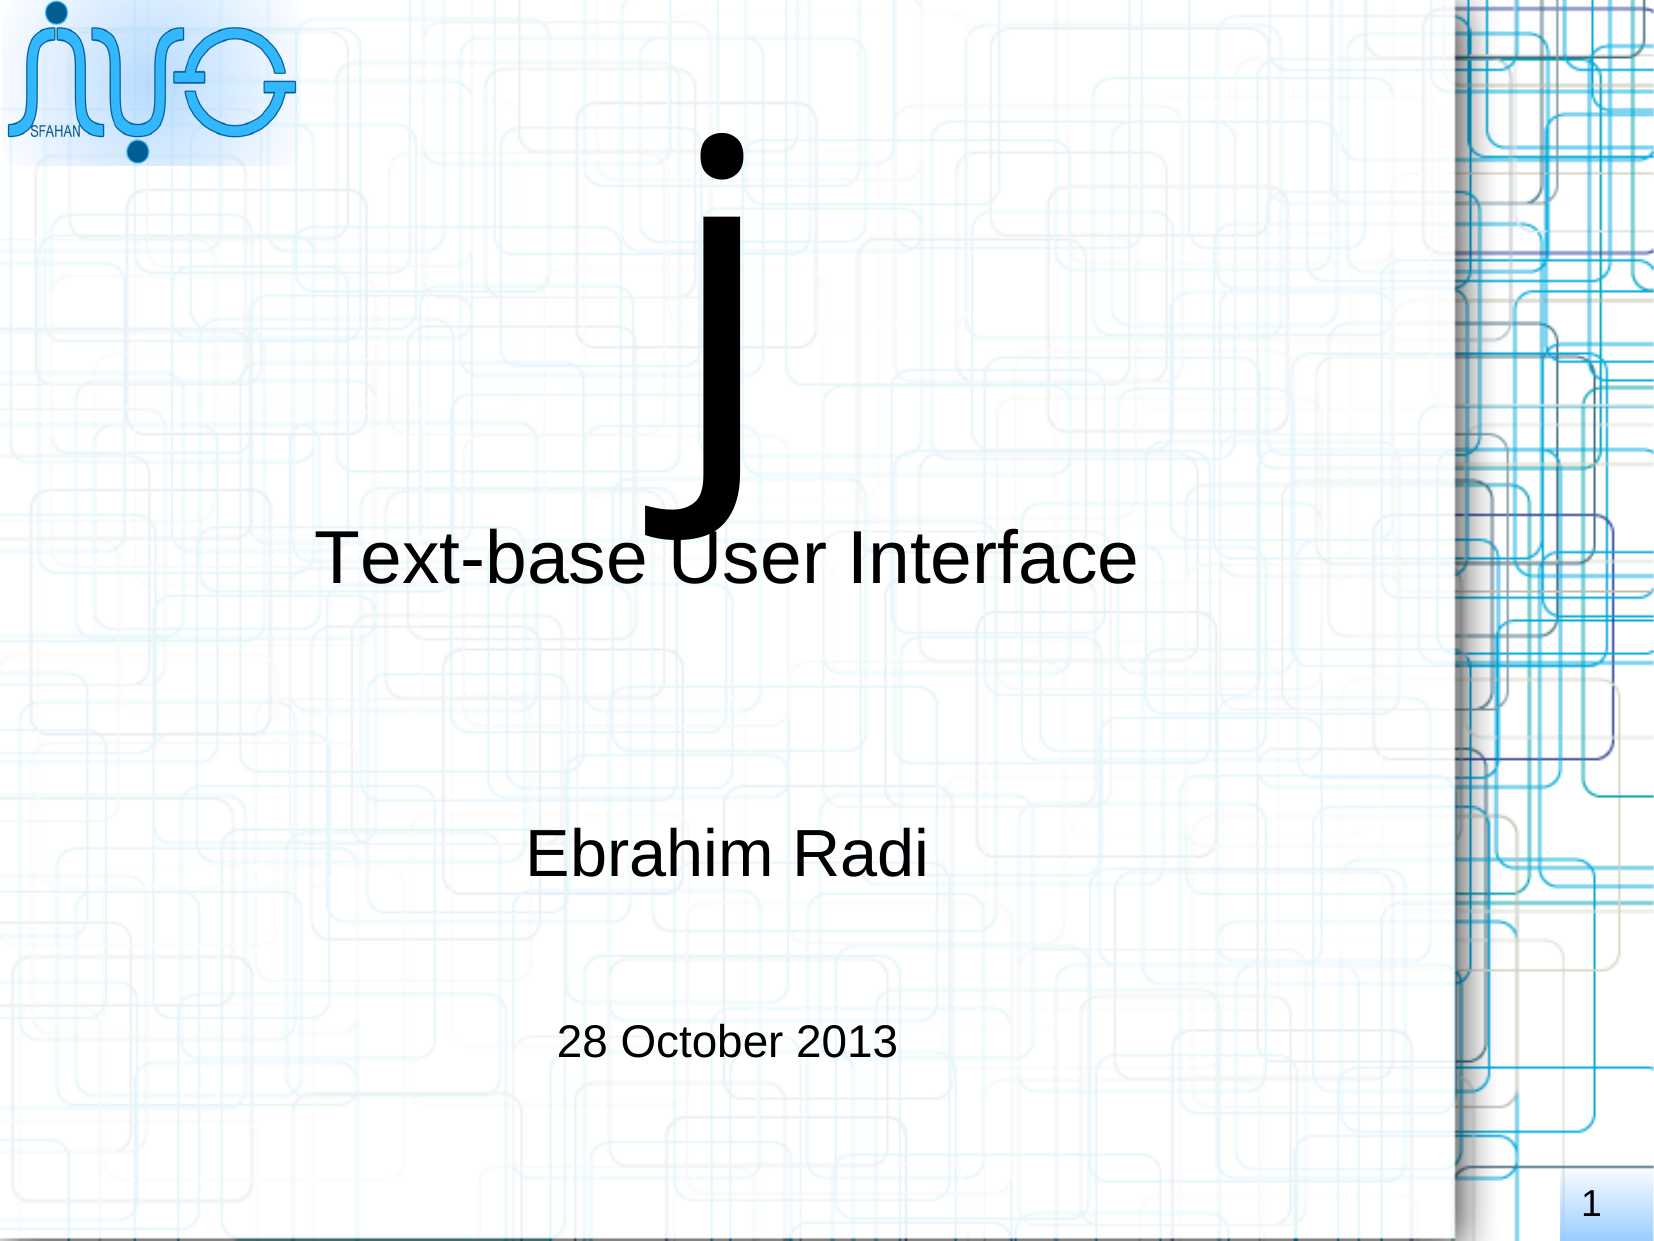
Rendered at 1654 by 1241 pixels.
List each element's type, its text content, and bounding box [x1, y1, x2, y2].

picture [0, 0, 1654, 1241]
text_box j [610, 0, 791, 426]
subtitle Text-base User Interface Ebrahim Radi 28 October 2013 [60, 429, 1396, 1154]
